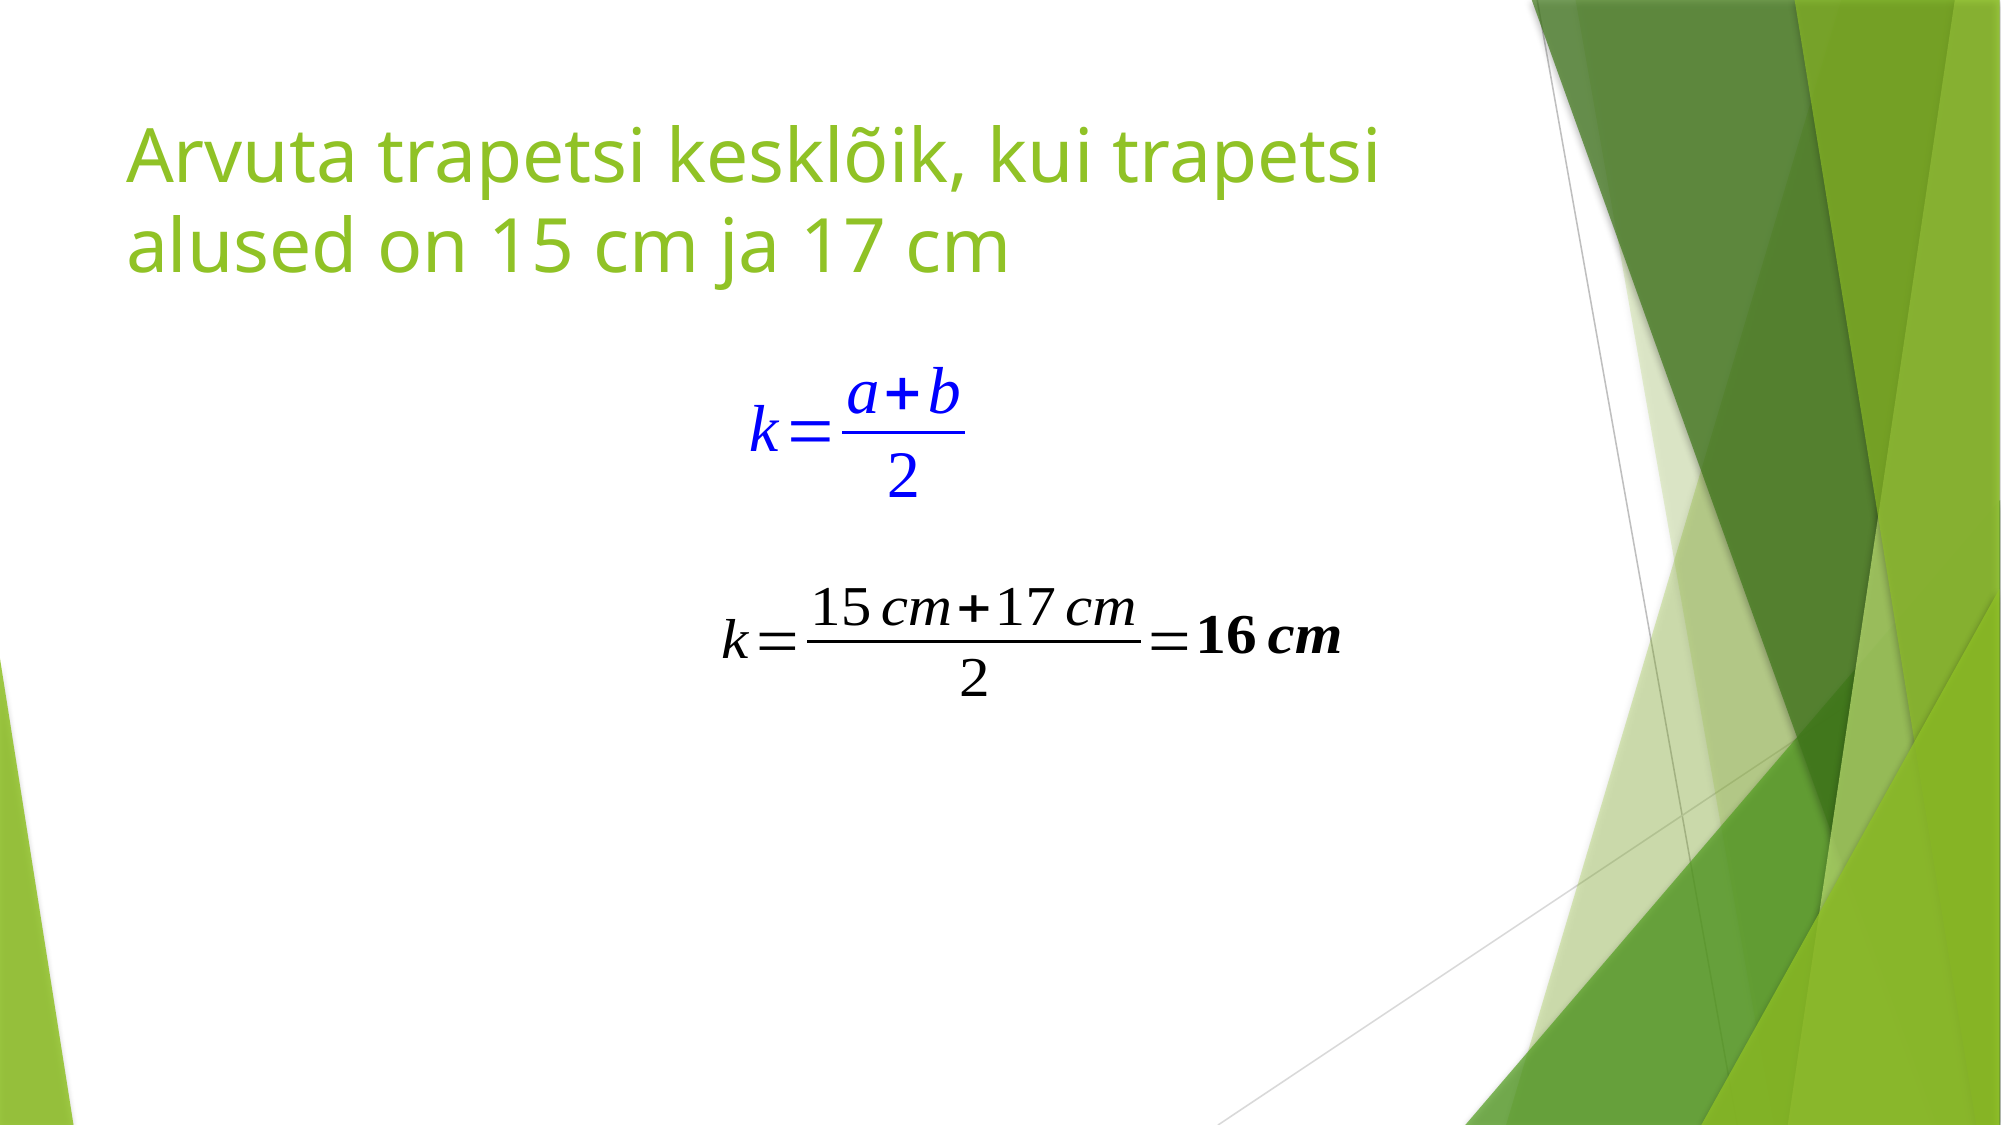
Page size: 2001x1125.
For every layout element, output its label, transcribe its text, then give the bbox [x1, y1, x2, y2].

chart [704, 574, 1359, 709]
title Arvuta trapetsi kesklõik, kui trapetsi alused on 15 cm ja 17 cm [111, 100, 1522, 318]
chart [741, 354, 975, 512]
